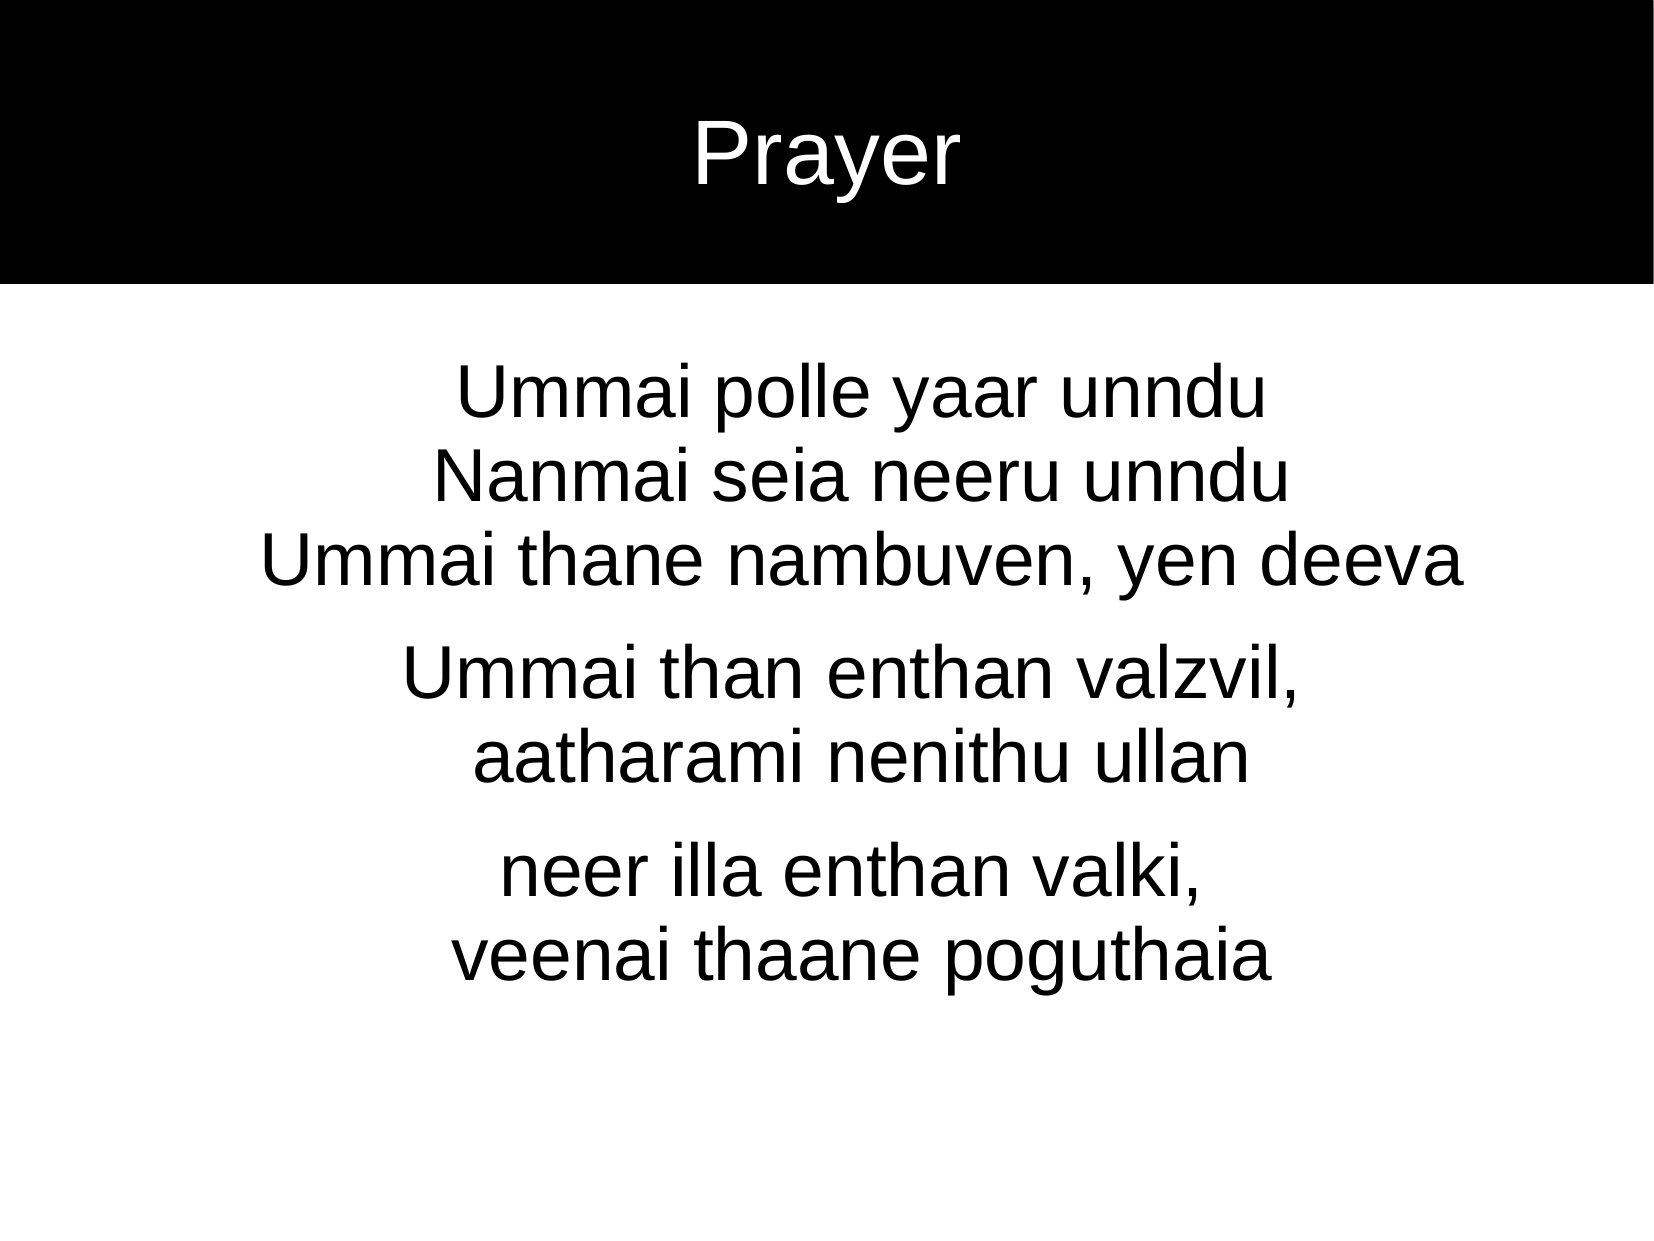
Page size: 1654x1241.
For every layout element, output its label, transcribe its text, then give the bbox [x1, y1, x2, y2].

text_box [0, 0, 1654, 284]
list Ummai polle yaar unndu Nanmai seia neeru unndu Ummai thane nambuven, yen deeva Ummai than enthan valzvil, aatharami nenithu ullan neer illa enthan valki, veenai thaane poguthaia [82, 349, 1571, 1069]
title Prayer [82, 49, 1571, 257]
